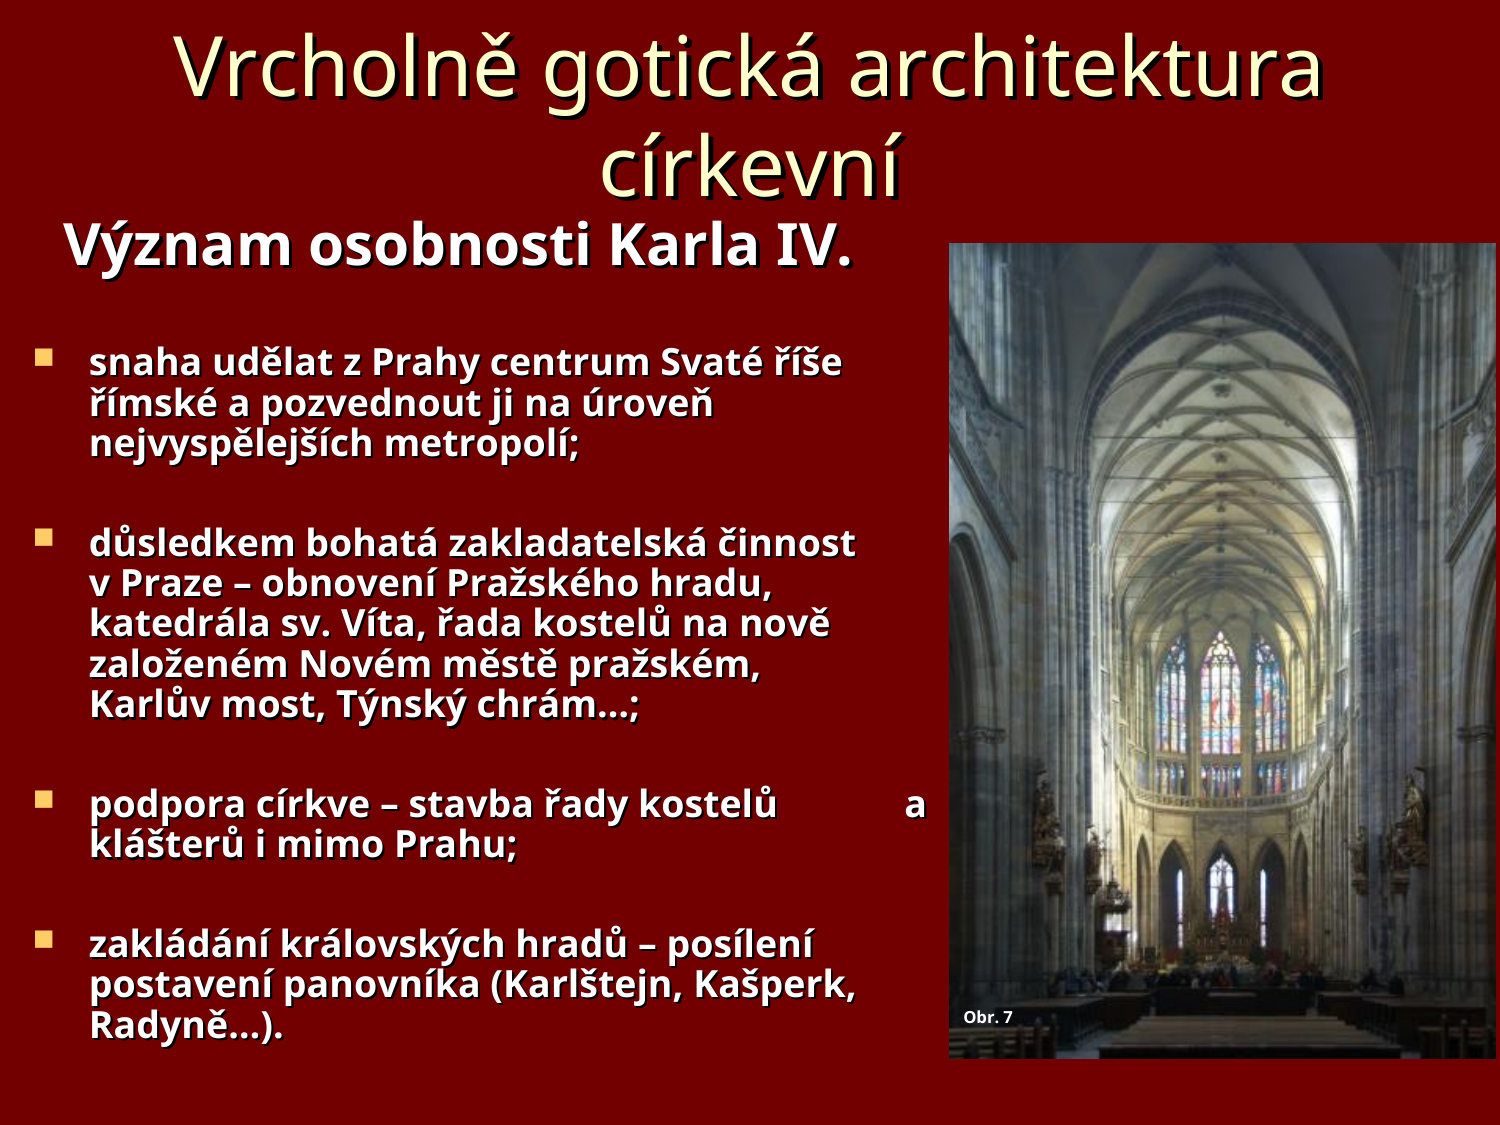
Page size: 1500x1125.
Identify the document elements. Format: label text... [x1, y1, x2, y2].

text_box Obr. 7 [948, 998, 1028, 1035]
list Význam osobnosti Karla IV. snaha udělat z Prahy centrum Svaté říše římské a pozvednout ji na úroveň nejvyspělejších metropolí; důsledkem bohatá zakladatelská činnost v Praze – obnovení Pražského hradu, katedrála sv. Víta, řada kostelů na nově založeném Novém městě pražském, Karlův most, Týnský chrám…; podpora církve – stavba řady kostelů a klášterů i mimo Prahu; zakládání královských hradů – posílení postavení panovníka (Karlštejn, Kašperk, Radyně…). [17, 208, 951, 1125]
title Vrcholně gotická architektura církevní [0, 18, 1500, 207]
text_box [949, 243, 1496, 1059]
